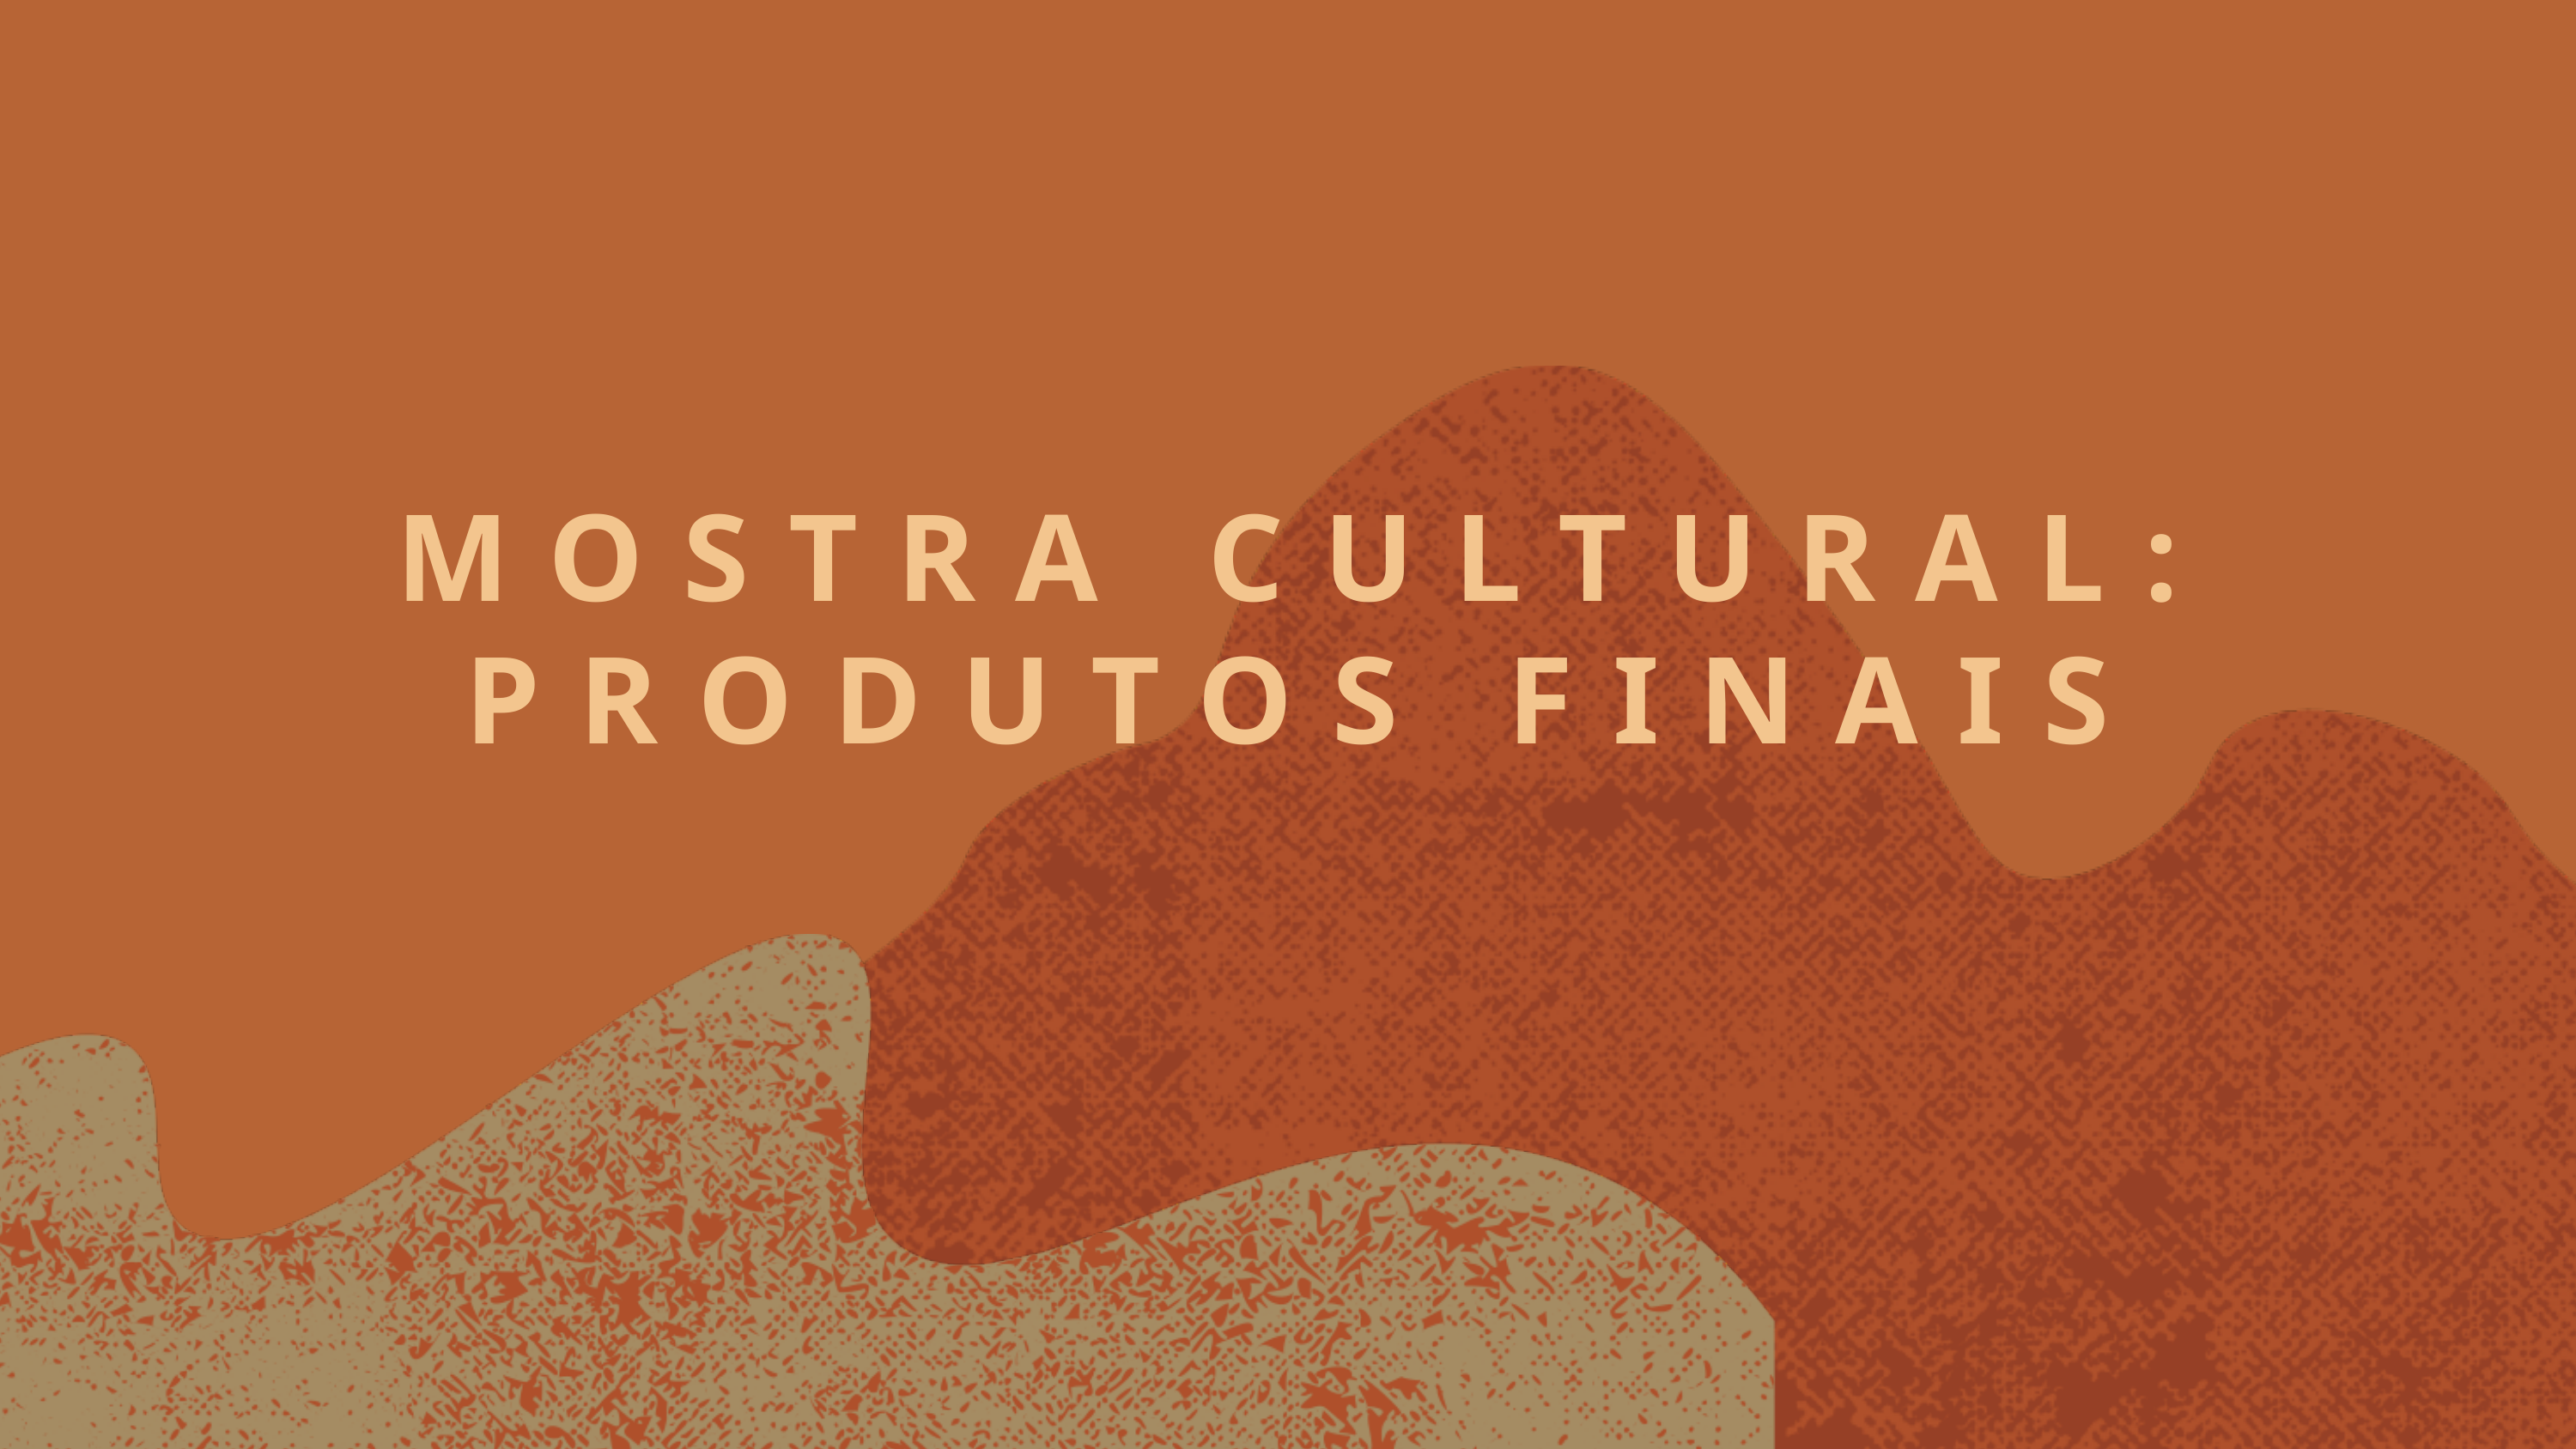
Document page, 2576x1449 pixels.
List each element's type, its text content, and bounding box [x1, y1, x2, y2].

text_box MOSTRA CULTURAL: PRODUTOS FINAIS [208, 483, 2368, 768]
text_box [0, 366, 2576, 1449]
